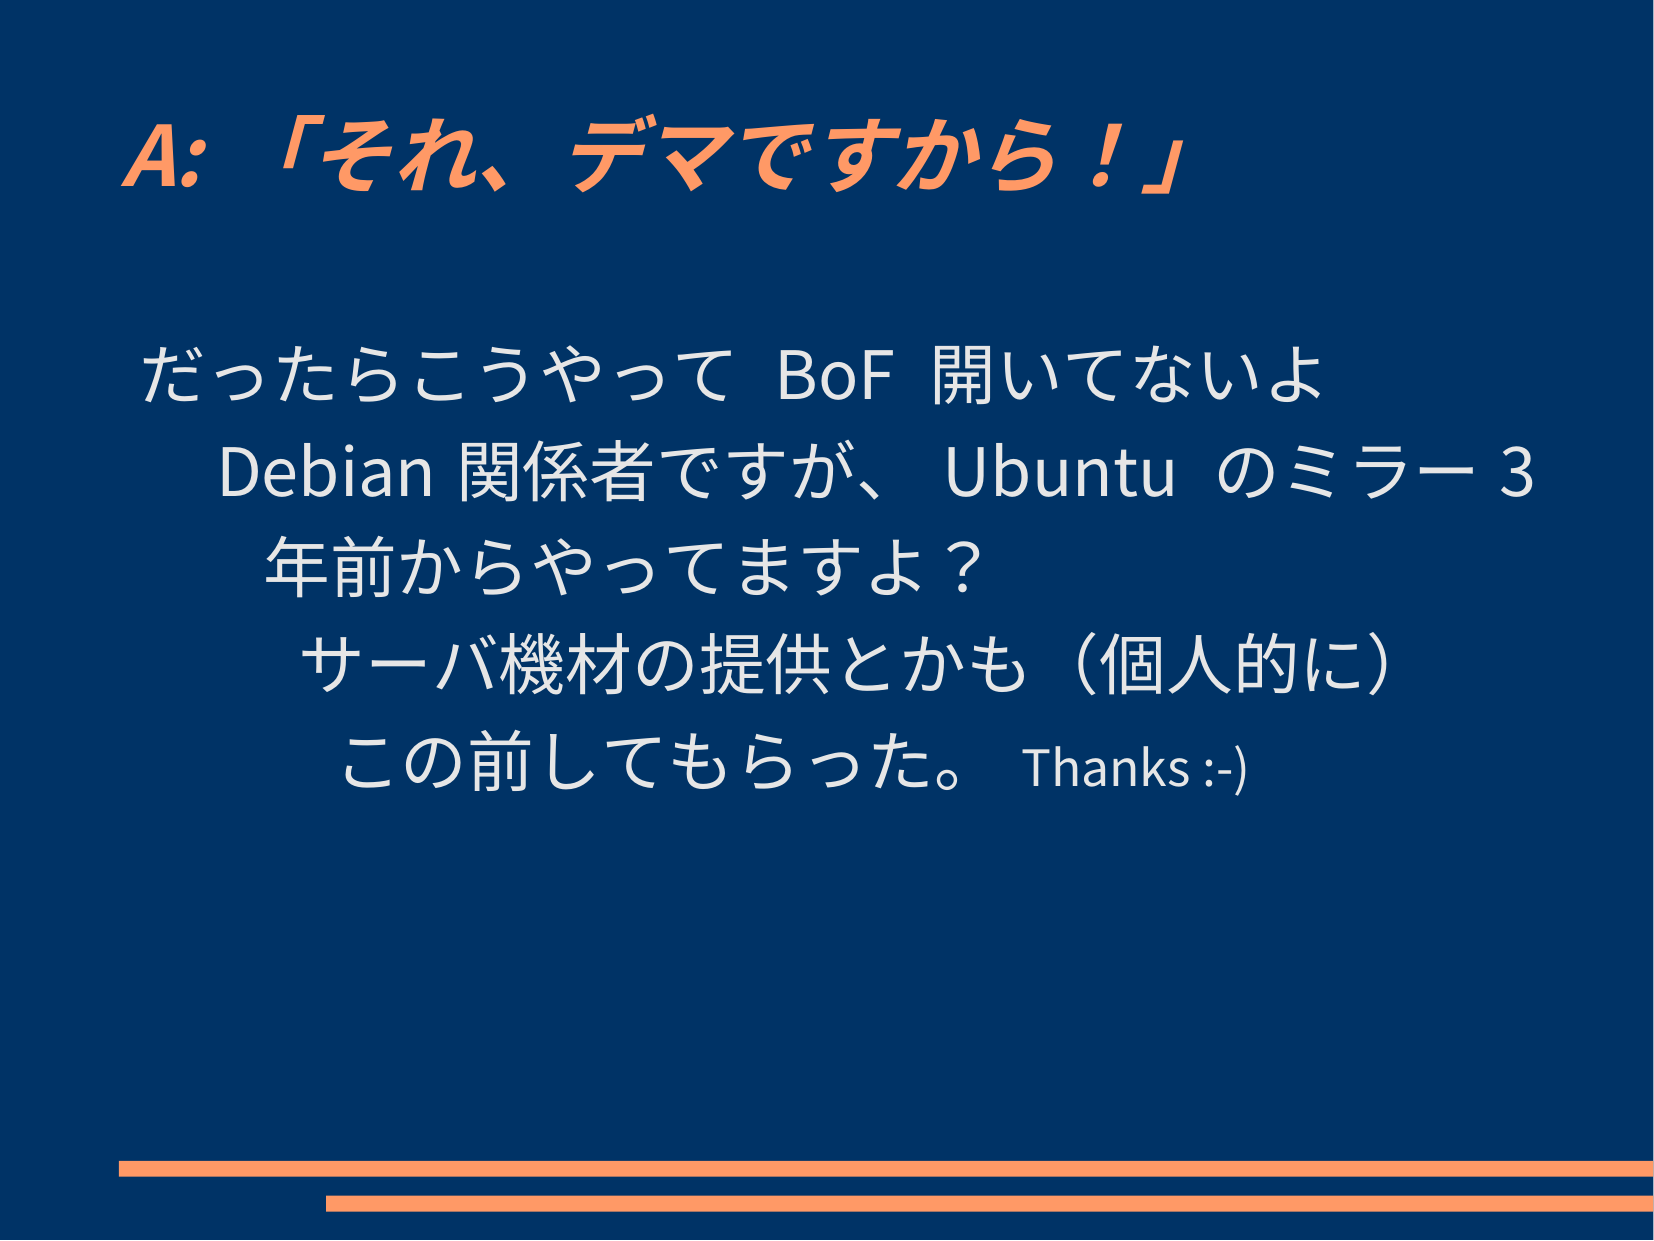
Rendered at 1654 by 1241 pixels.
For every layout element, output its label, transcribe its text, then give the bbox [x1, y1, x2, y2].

title A:「それ、デマですから！」 [121, 46, 1534, 254]
list だったらこうやって BoF 開いてないよ Debian関係者ですが、Ubuntu のミラー3年前からやってますよ？ サーバ機材の提供とかも（個人的に） この前してもらった。Thanks :-) [121, 322, 1561, 1132]
